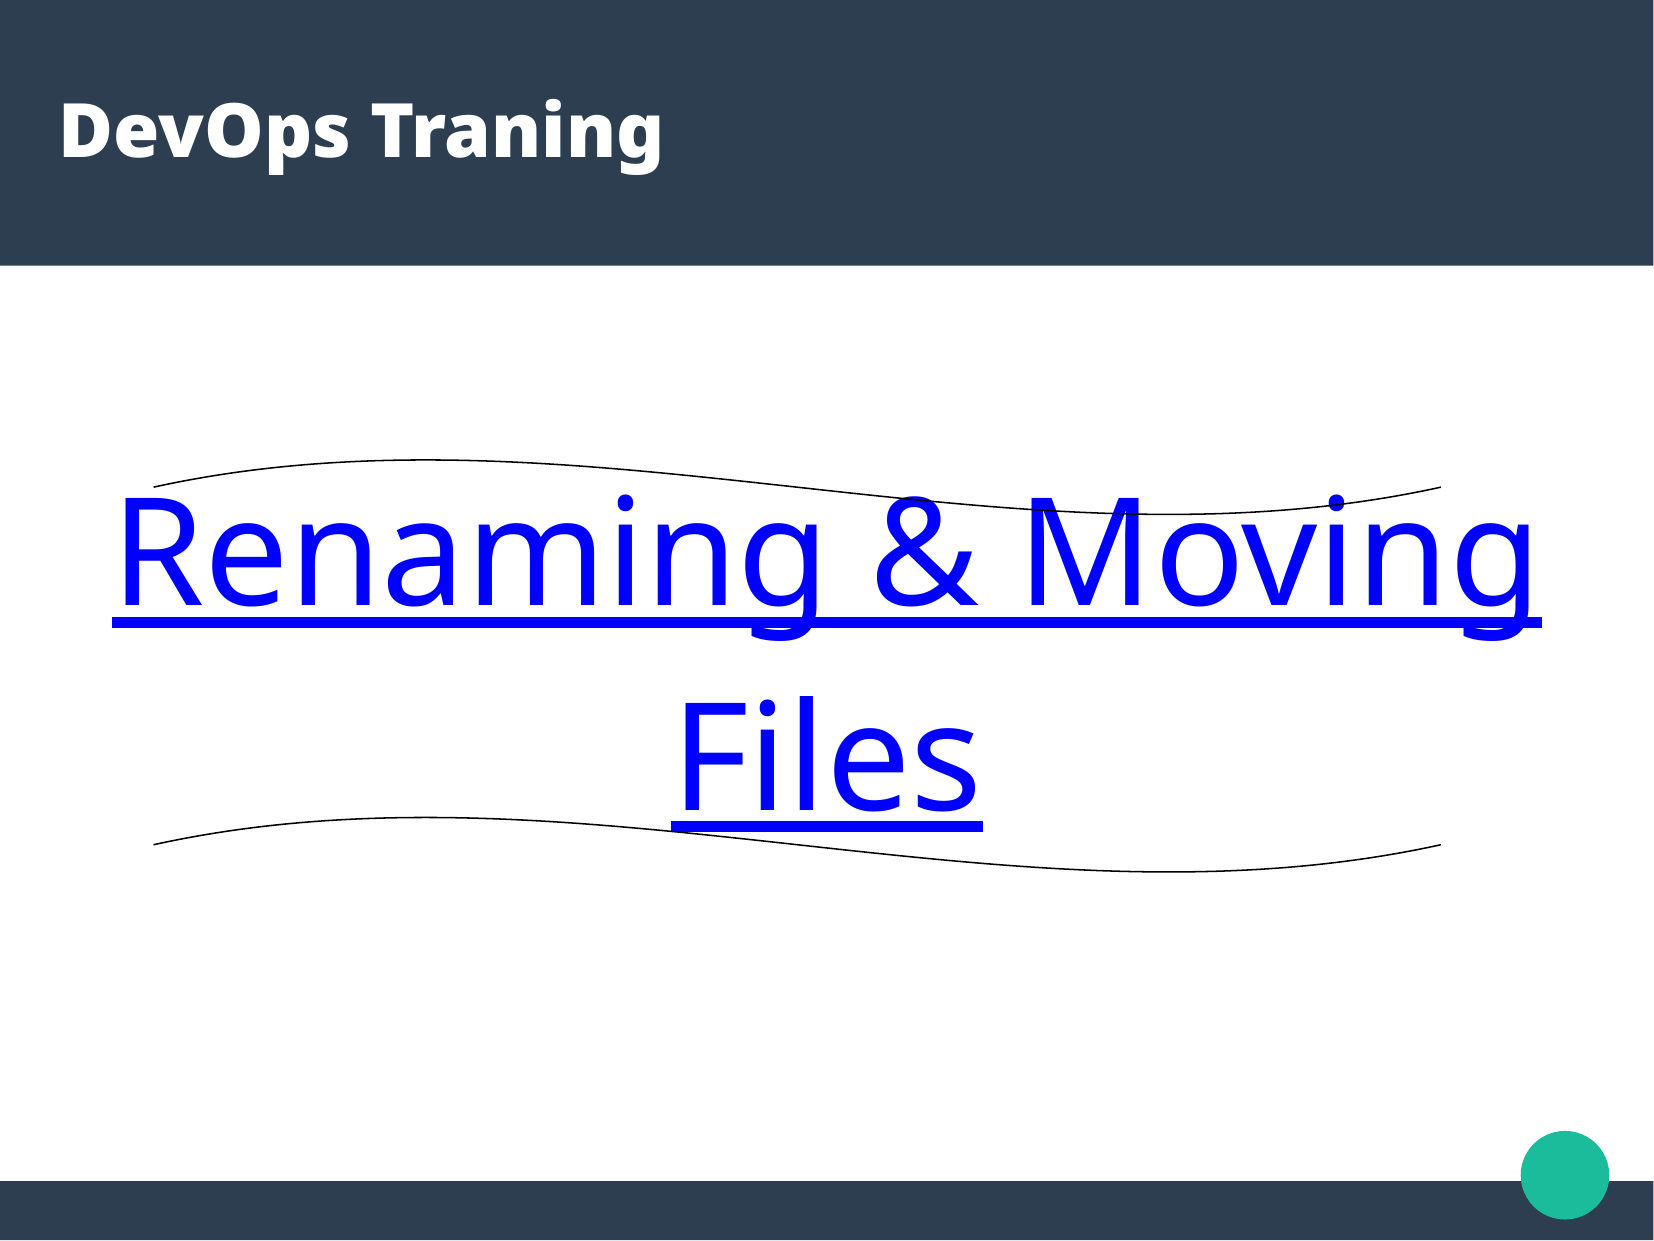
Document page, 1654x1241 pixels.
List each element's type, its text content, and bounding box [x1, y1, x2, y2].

subtitle Renaming & Moving Files [82, 290, 1571, 1010]
title DevOps Traning [59, 49, 1595, 207]
